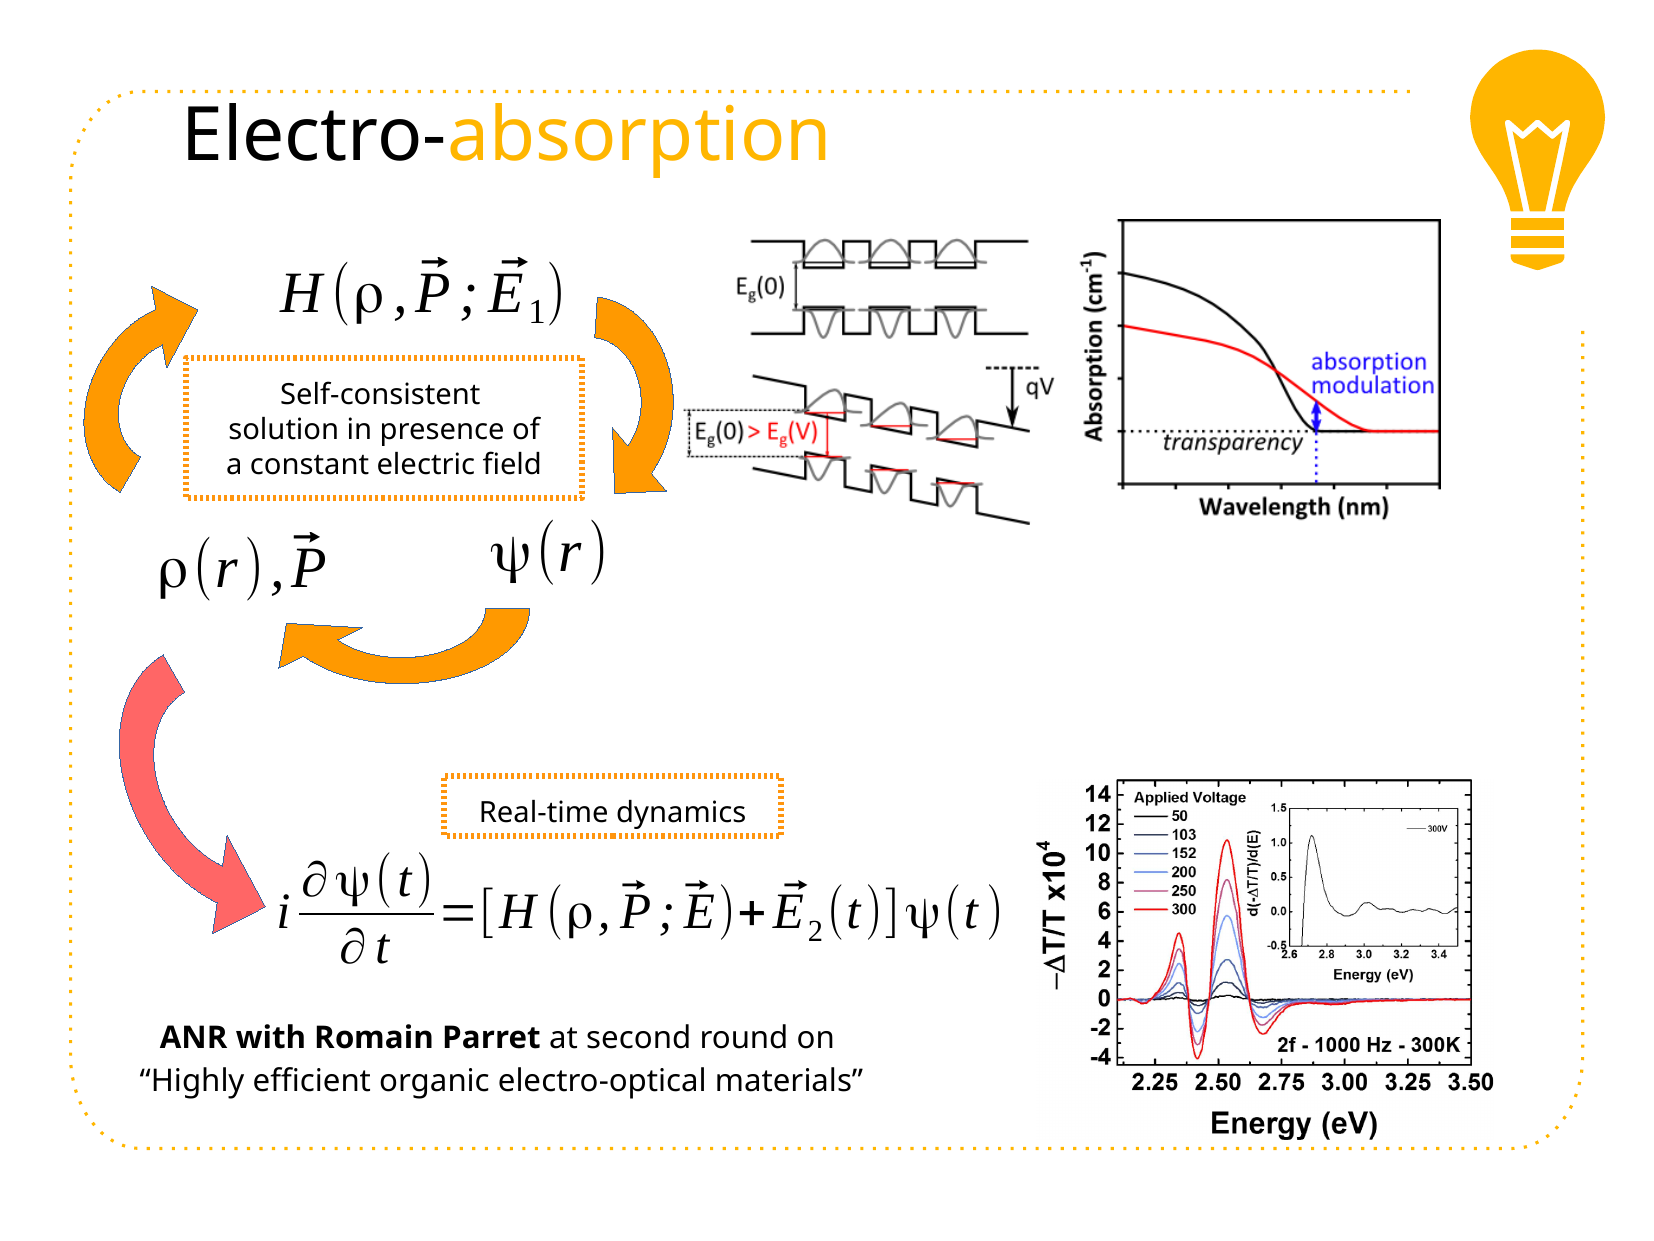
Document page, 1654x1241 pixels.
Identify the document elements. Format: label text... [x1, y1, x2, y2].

text_box [119, 654, 266, 934]
title Self-consistent solution in presence of a constant electric field [185, 357, 583, 498]
chart [262, 257, 581, 333]
picture [683, 219, 1441, 526]
chart [472, 515, 623, 588]
text_box [1511, 218, 1564, 230]
text_box ANR with Romain Parret at second round on “Highly efficient organic electro-optical materials” [66, 1007, 937, 1101]
title Electro-absorption [166, 70, 1409, 277]
text_box [1510, 254, 1565, 271]
chart [263, 848, 1015, 975]
text_box [83, 286, 198, 493]
text_box [594, 297, 674, 494]
text_box [1470, 49, 1606, 212]
text_box [1512, 127, 1563, 212]
text_box [1511, 236, 1564, 248]
text_box [278, 608, 530, 684]
picture [1036, 779, 1494, 1140]
title Real-time dynamics [444, 775, 781, 836]
chart [142, 532, 344, 603]
